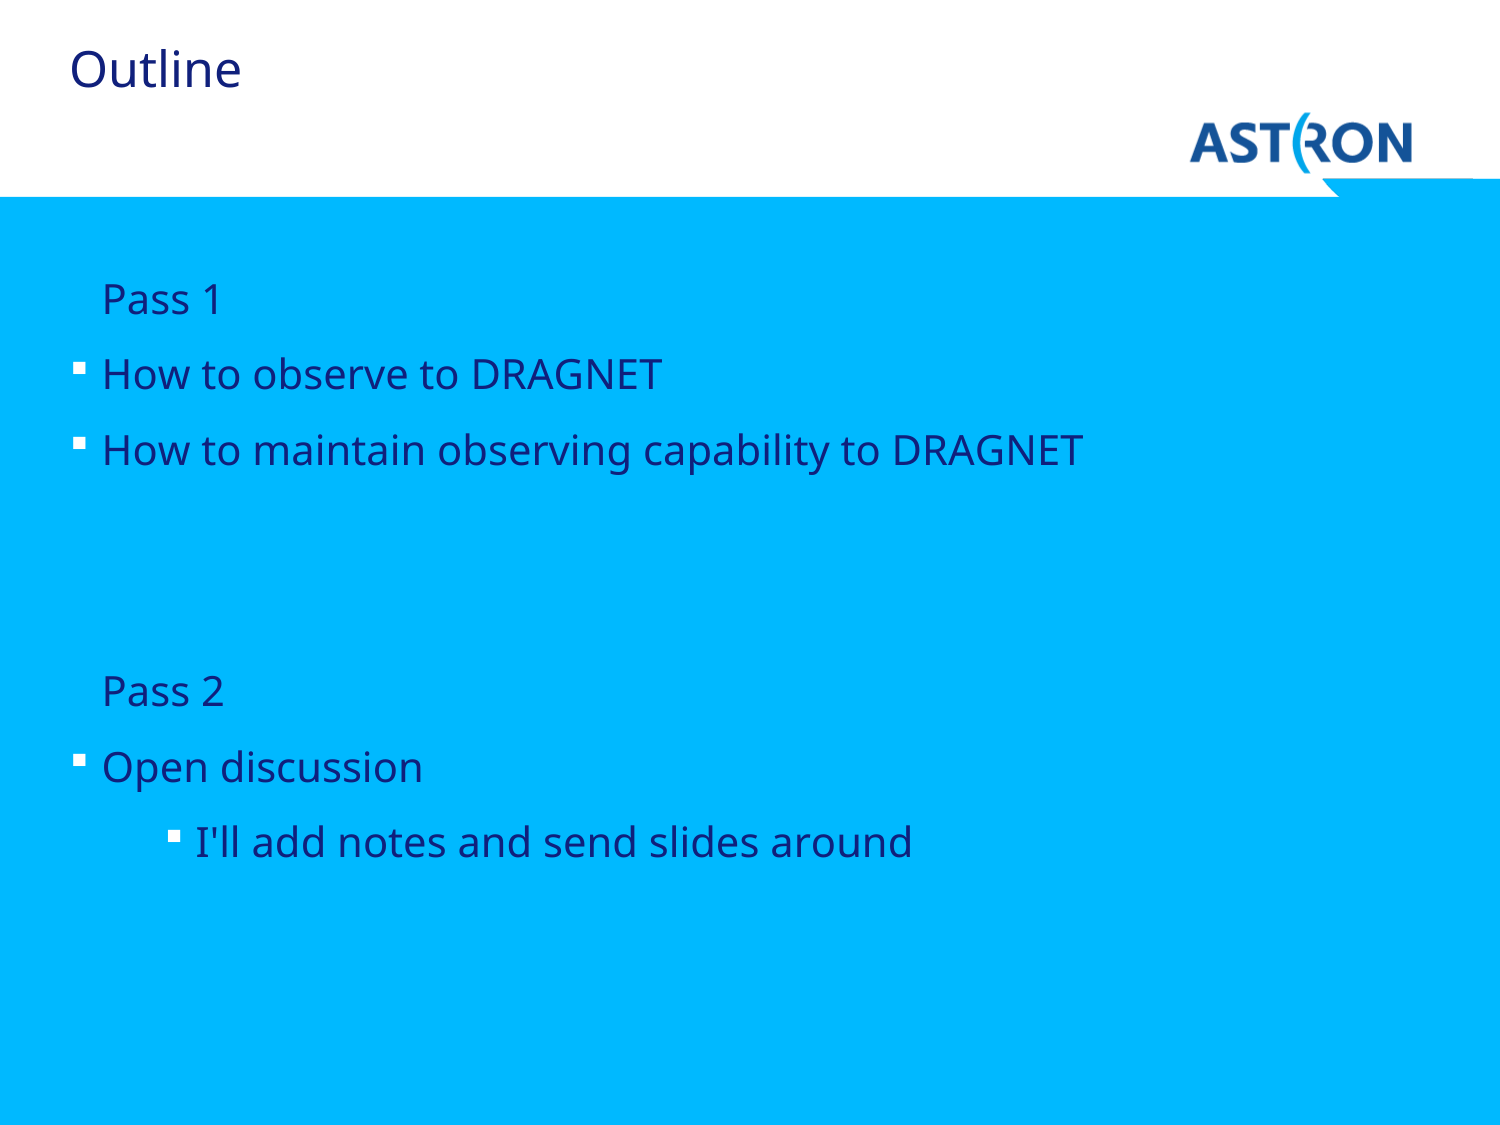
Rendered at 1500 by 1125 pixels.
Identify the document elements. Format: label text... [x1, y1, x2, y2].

picture [0, 0, 1500, 196]
title Outline [69, 37, 1075, 188]
list Pass 2 Open discussion I'll add notes and send slides around [70, 589, 1500, 961]
list Pass 1 How to observe to DRAGNET How to maintain observing capability to DRAGNET [70, 262, 1408, 571]
